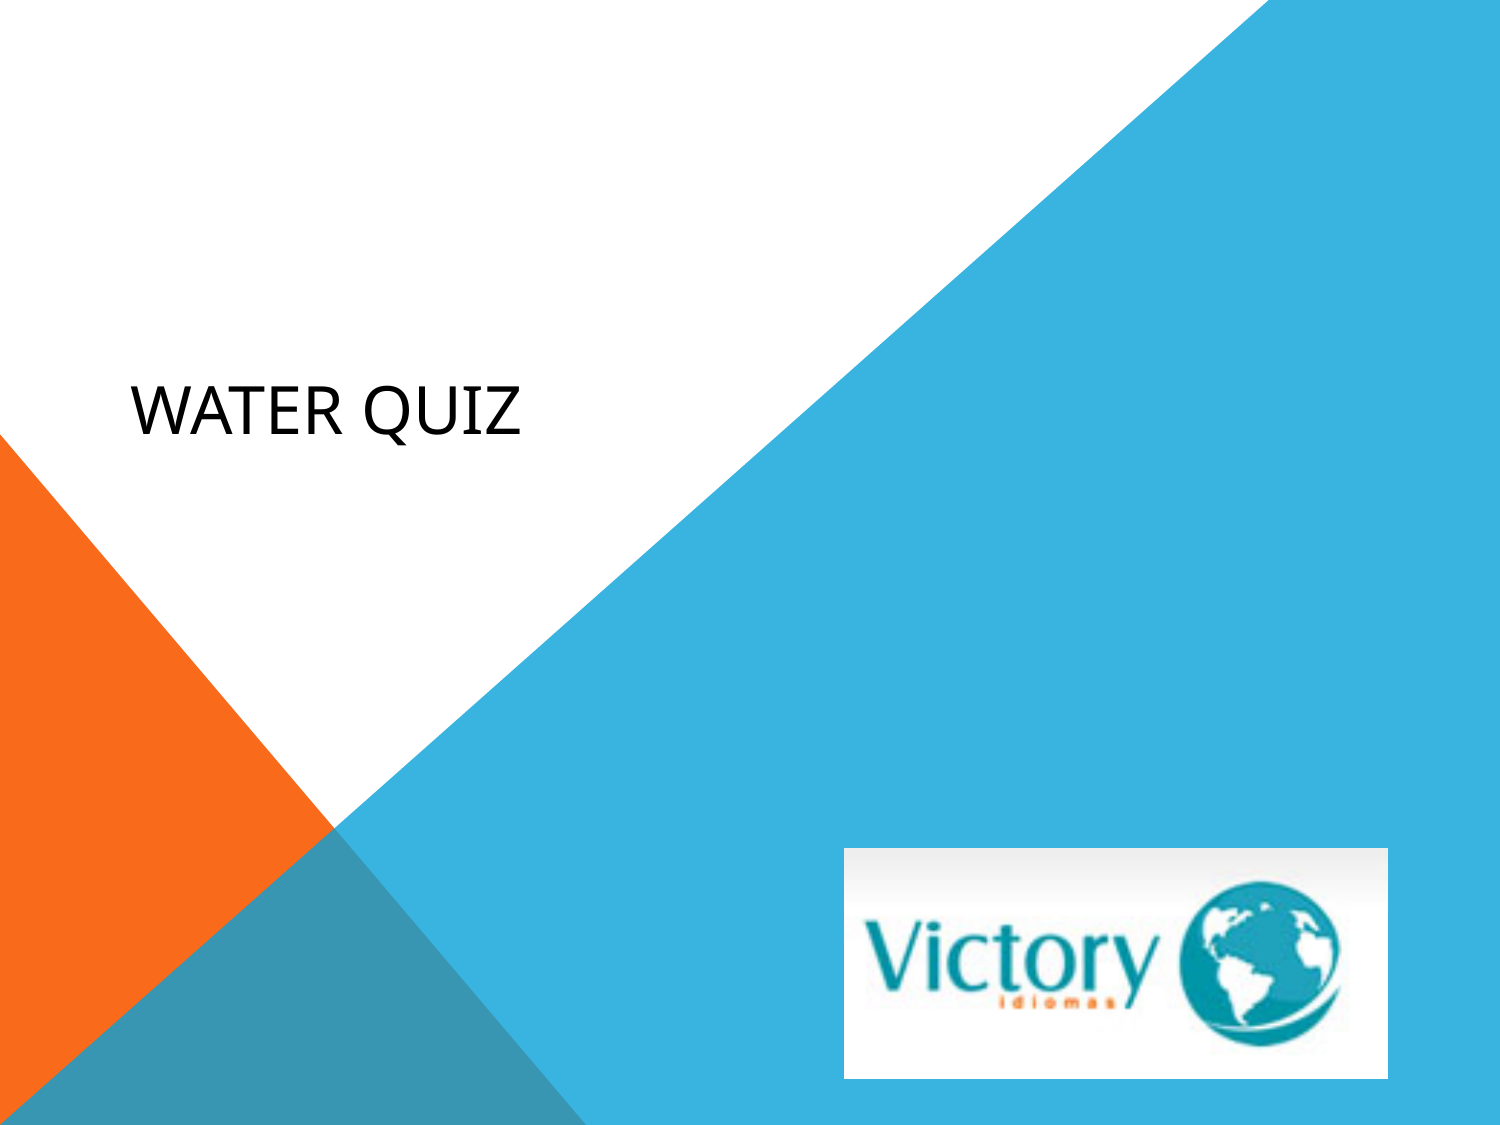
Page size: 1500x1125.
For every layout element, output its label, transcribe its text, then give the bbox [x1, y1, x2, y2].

picture [844, 848, 1388, 1079]
title WATER QUIZ [115, 208, 1391, 450]
